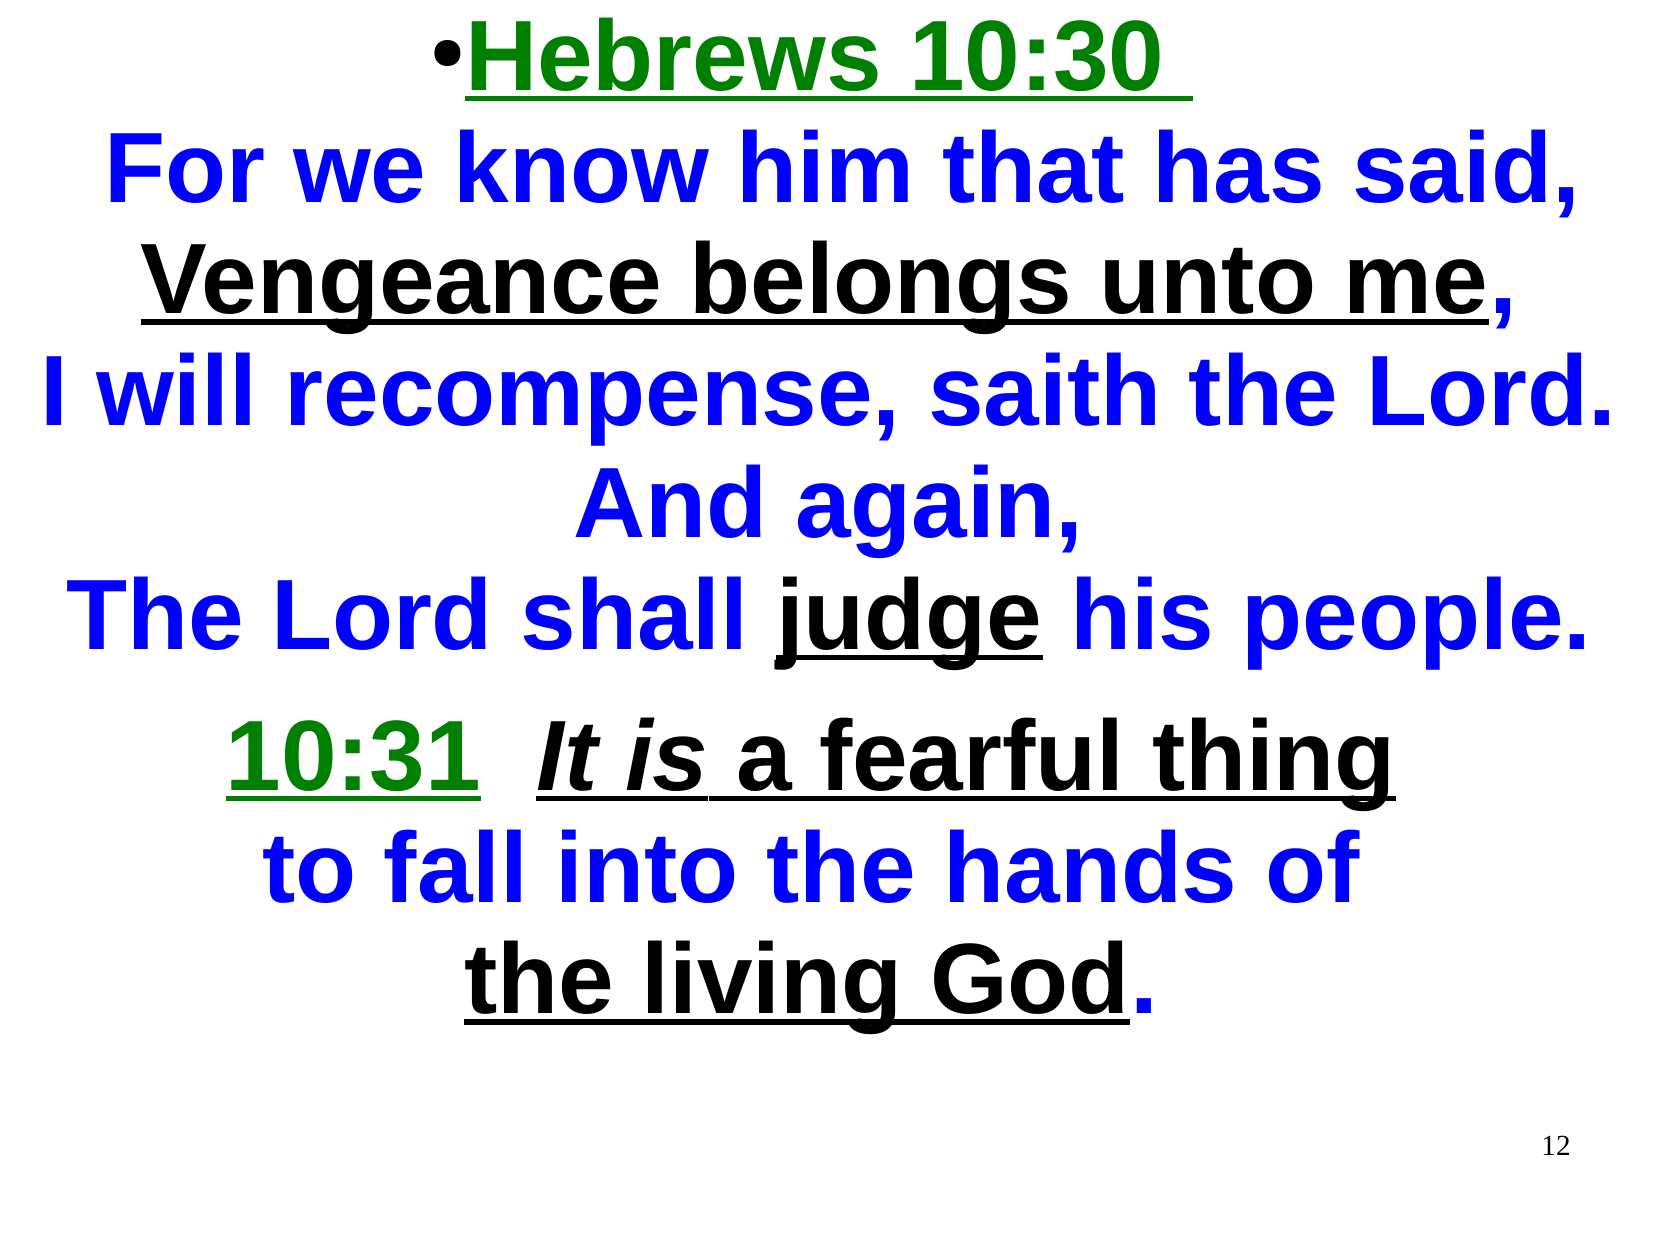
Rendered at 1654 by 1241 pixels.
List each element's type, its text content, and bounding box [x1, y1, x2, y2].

list Hebrews 10:30 For we know him that has said, Vengeance belongs unto me, I will recompense, saith the Lord. And again, The Lord shall judge his people. 10:31 It is a fearful thing to fall into the hands of the living God. [0, 0, 1651, 1238]
